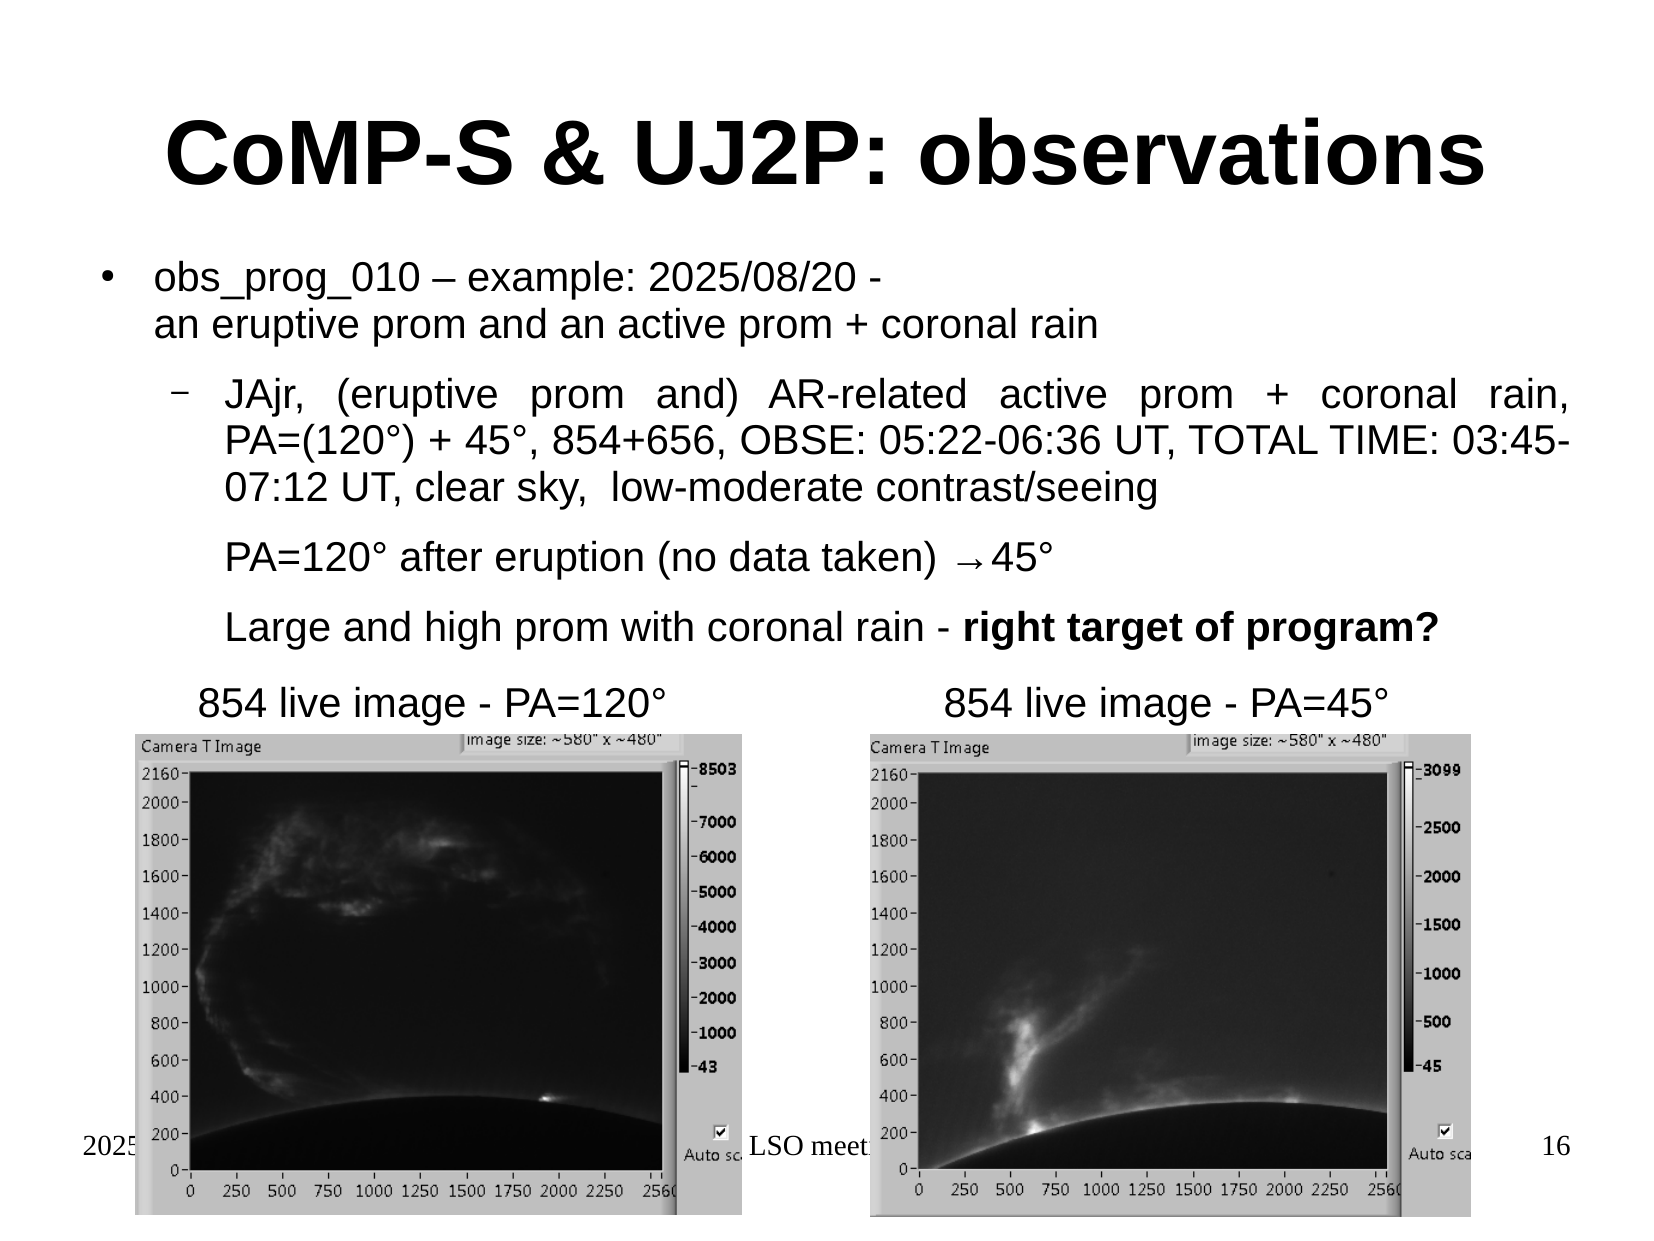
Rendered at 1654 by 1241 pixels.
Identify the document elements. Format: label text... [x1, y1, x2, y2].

picture [870, 734, 1471, 1217]
picture [135, 734, 742, 1216]
list obs_prog_010 – example: 2025/08/20 - an eruptive prom and an active prom + coronal rain JAjr, (eruptive prom and) AR-related active prom + coronal rain, PA=(120°) + 45°, 854+656, OBSE: 05:22-06:36 UT, TOTAL TIME: 03:45-07:12 UT, clear sky, low-moderate contrast/seeing PA=120° after eruption (no data taken) →45° Large and high prom with coronal rain - right target of program? 854 live image - PA=120° 854 live image - PA=45° [82, 183, 1571, 1126]
title CoMP-S & UJ2P: observations [82, 49, 1571, 183]
